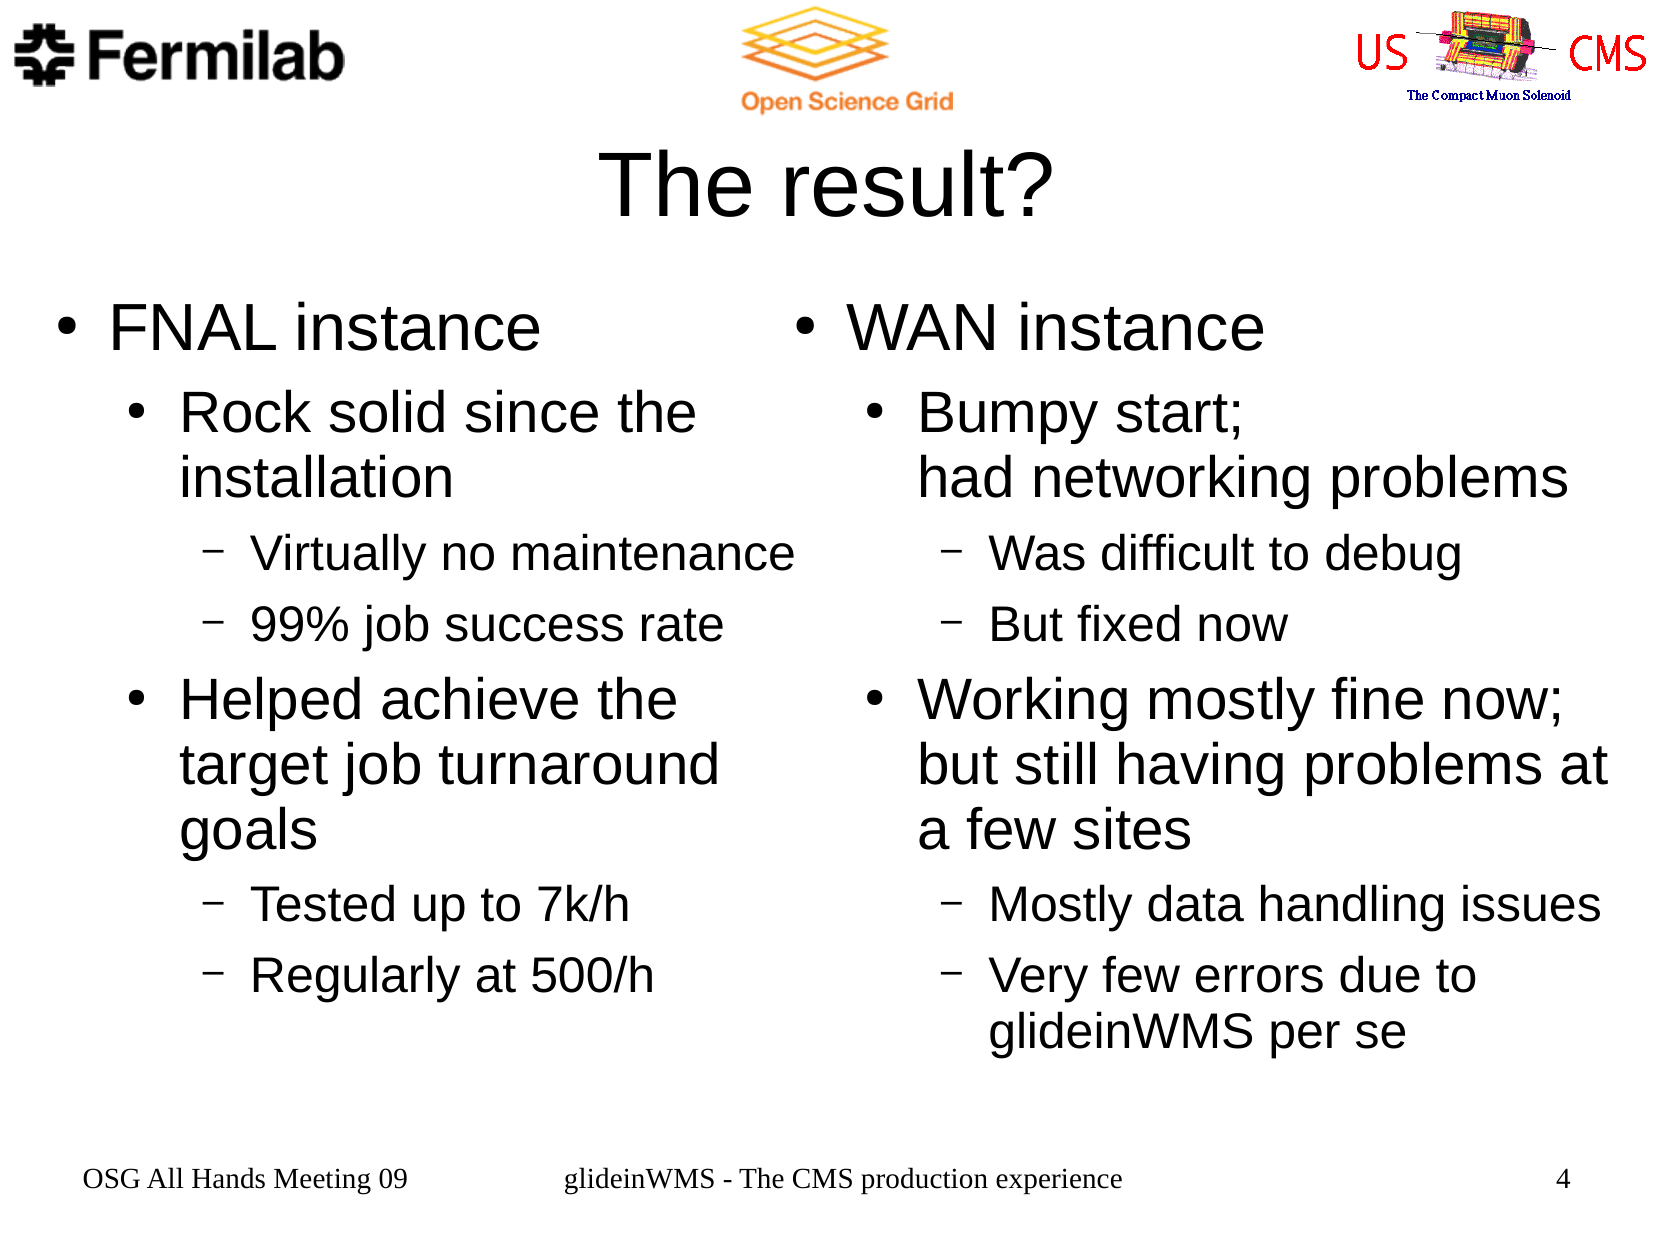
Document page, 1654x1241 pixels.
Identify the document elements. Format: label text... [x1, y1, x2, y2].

picture [14, 23, 345, 87]
list FNAL instance Rock solid since the installation Virtually no maintenance 99% job success rate Helped achieve the target job turnaround goals Tested up to 7k/h Regularly at 500/h [37, 290, 775, 1126]
picture [741, 5, 953, 116]
title The result? [82, 119, 1571, 250]
picture [1354, 11, 1648, 102]
list WAN instance Bumpy start; had networking problems Was difficult to debug But fixed now Working mostly fine now; but still having problems at a few sites Mostly data handling issues Very few errors due to glideinWMS per se [775, 290, 1639, 1126]
